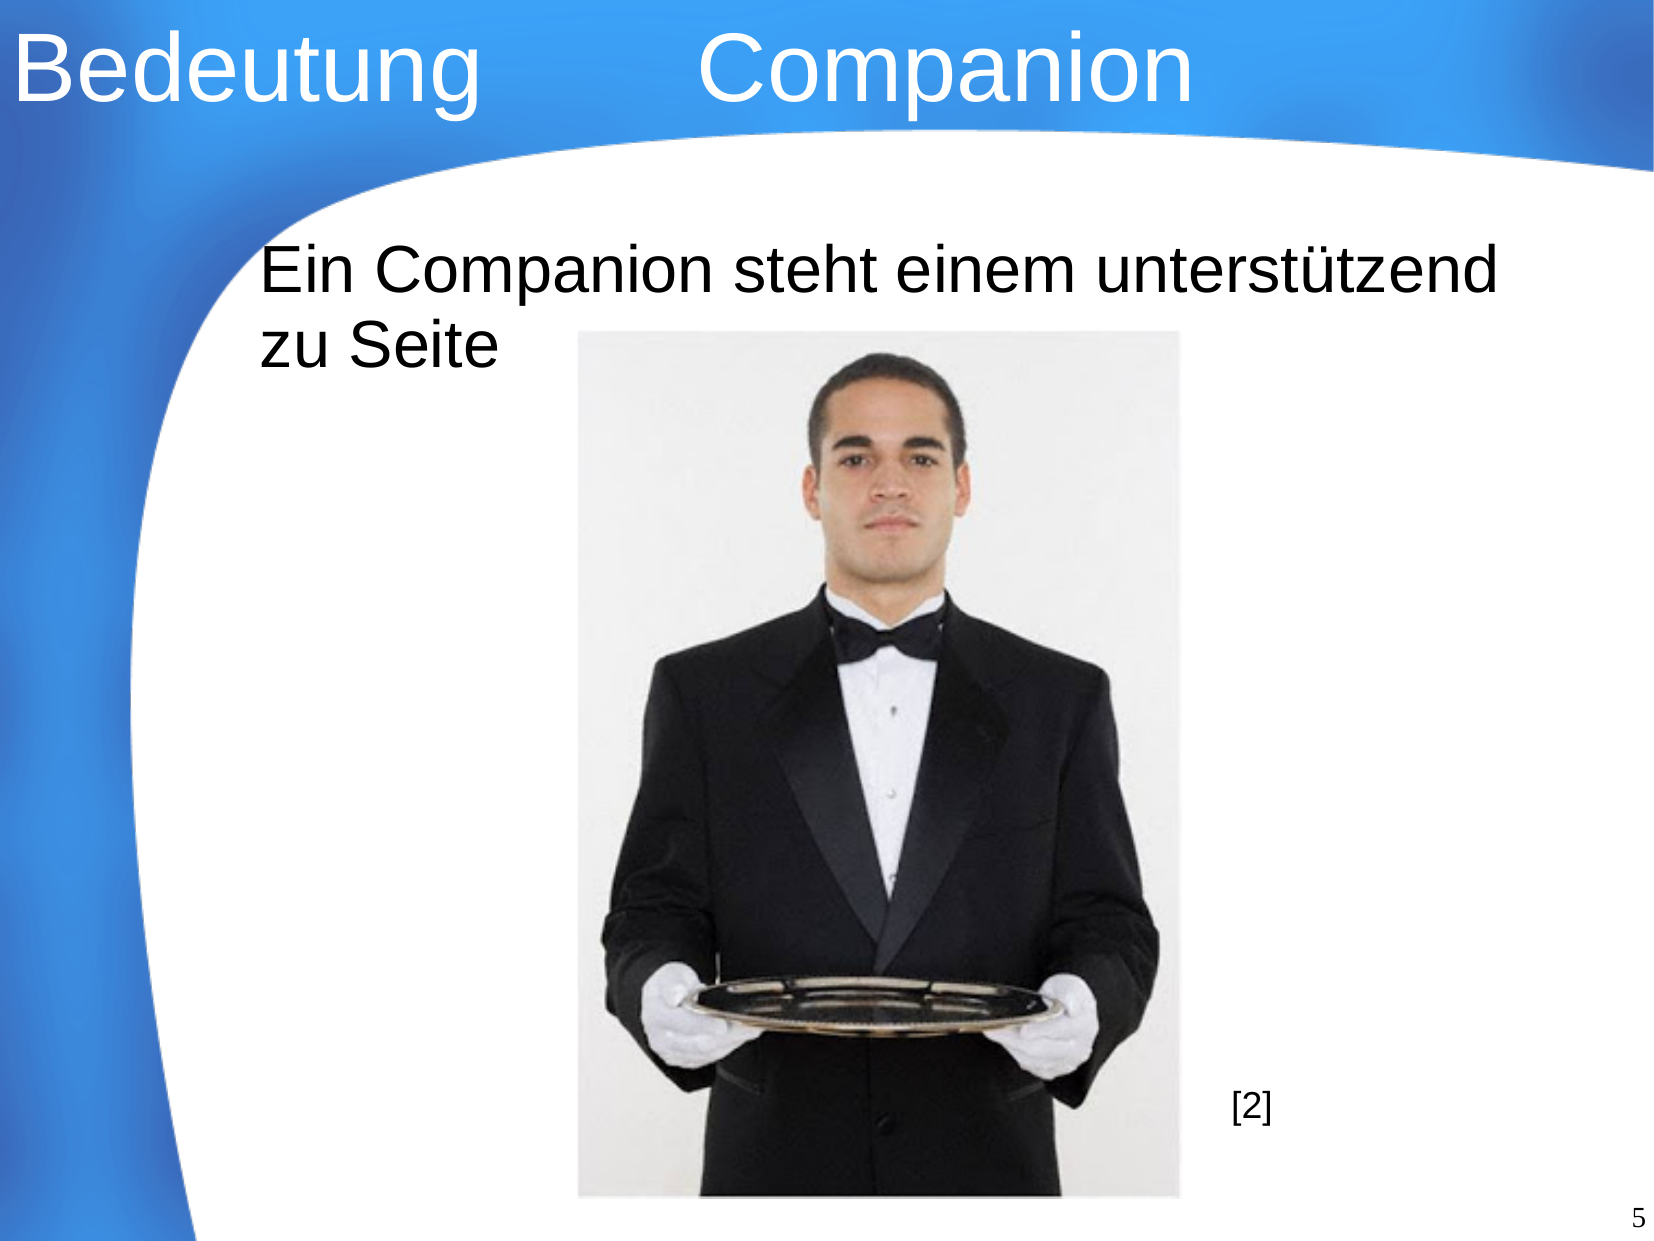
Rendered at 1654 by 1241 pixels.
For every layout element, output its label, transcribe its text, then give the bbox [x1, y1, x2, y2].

title Bedeutung [11, 13, 697, 123]
picture [0, 0, 1654, 1241]
title Companion [697, 13, 1619, 123]
text_box [2] [1216, 1077, 1312, 1134]
subtitle Ein Companion steht einem unterstützend zu Seite [259, 232, 1560, 382]
